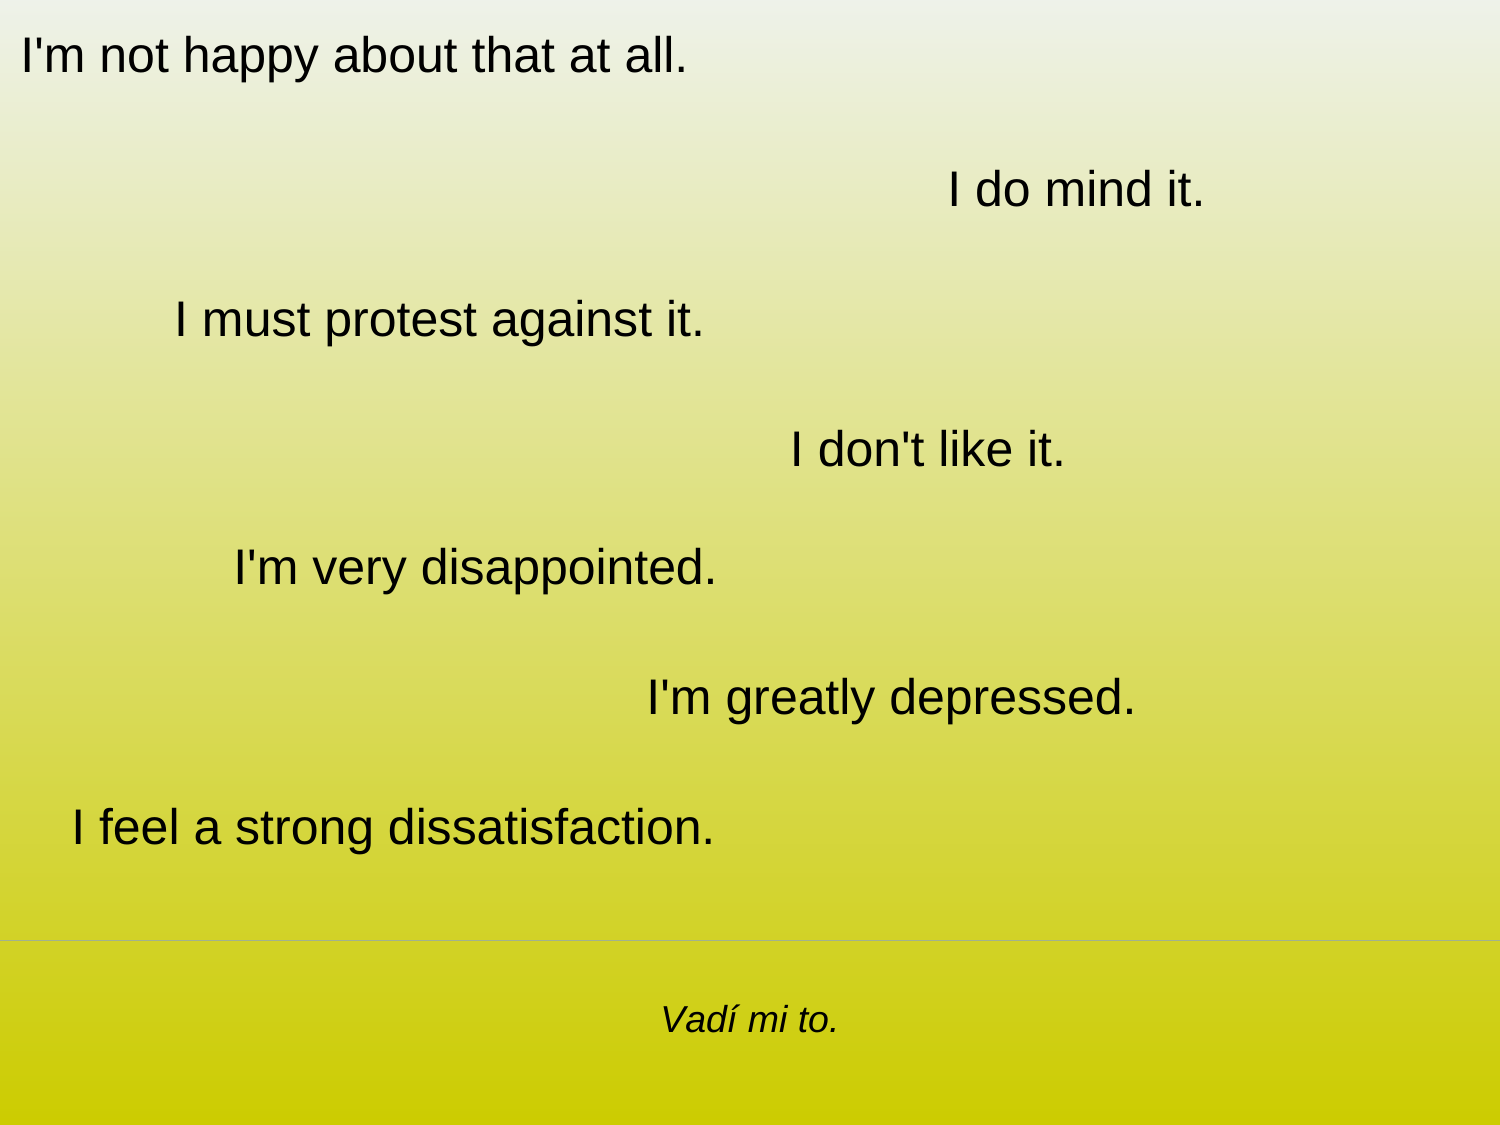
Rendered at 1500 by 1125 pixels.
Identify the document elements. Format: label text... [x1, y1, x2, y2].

text_box I feel a strong dissatisfaction. [56, 786, 732, 863]
text_box I'm greatly depressed. [631, 656, 1176, 733]
text_box I'm very disappointed. [218, 527, 739, 603]
text_box I don't like it. [775, 408, 1082, 485]
text_box I'm not happy about that at all. [5, 14, 751, 90]
text_box I must protest against it. [159, 278, 762, 355]
text_box I do mind it. [932, 148, 1222, 225]
text_box Vadí mi to. [584, 987, 916, 1049]
